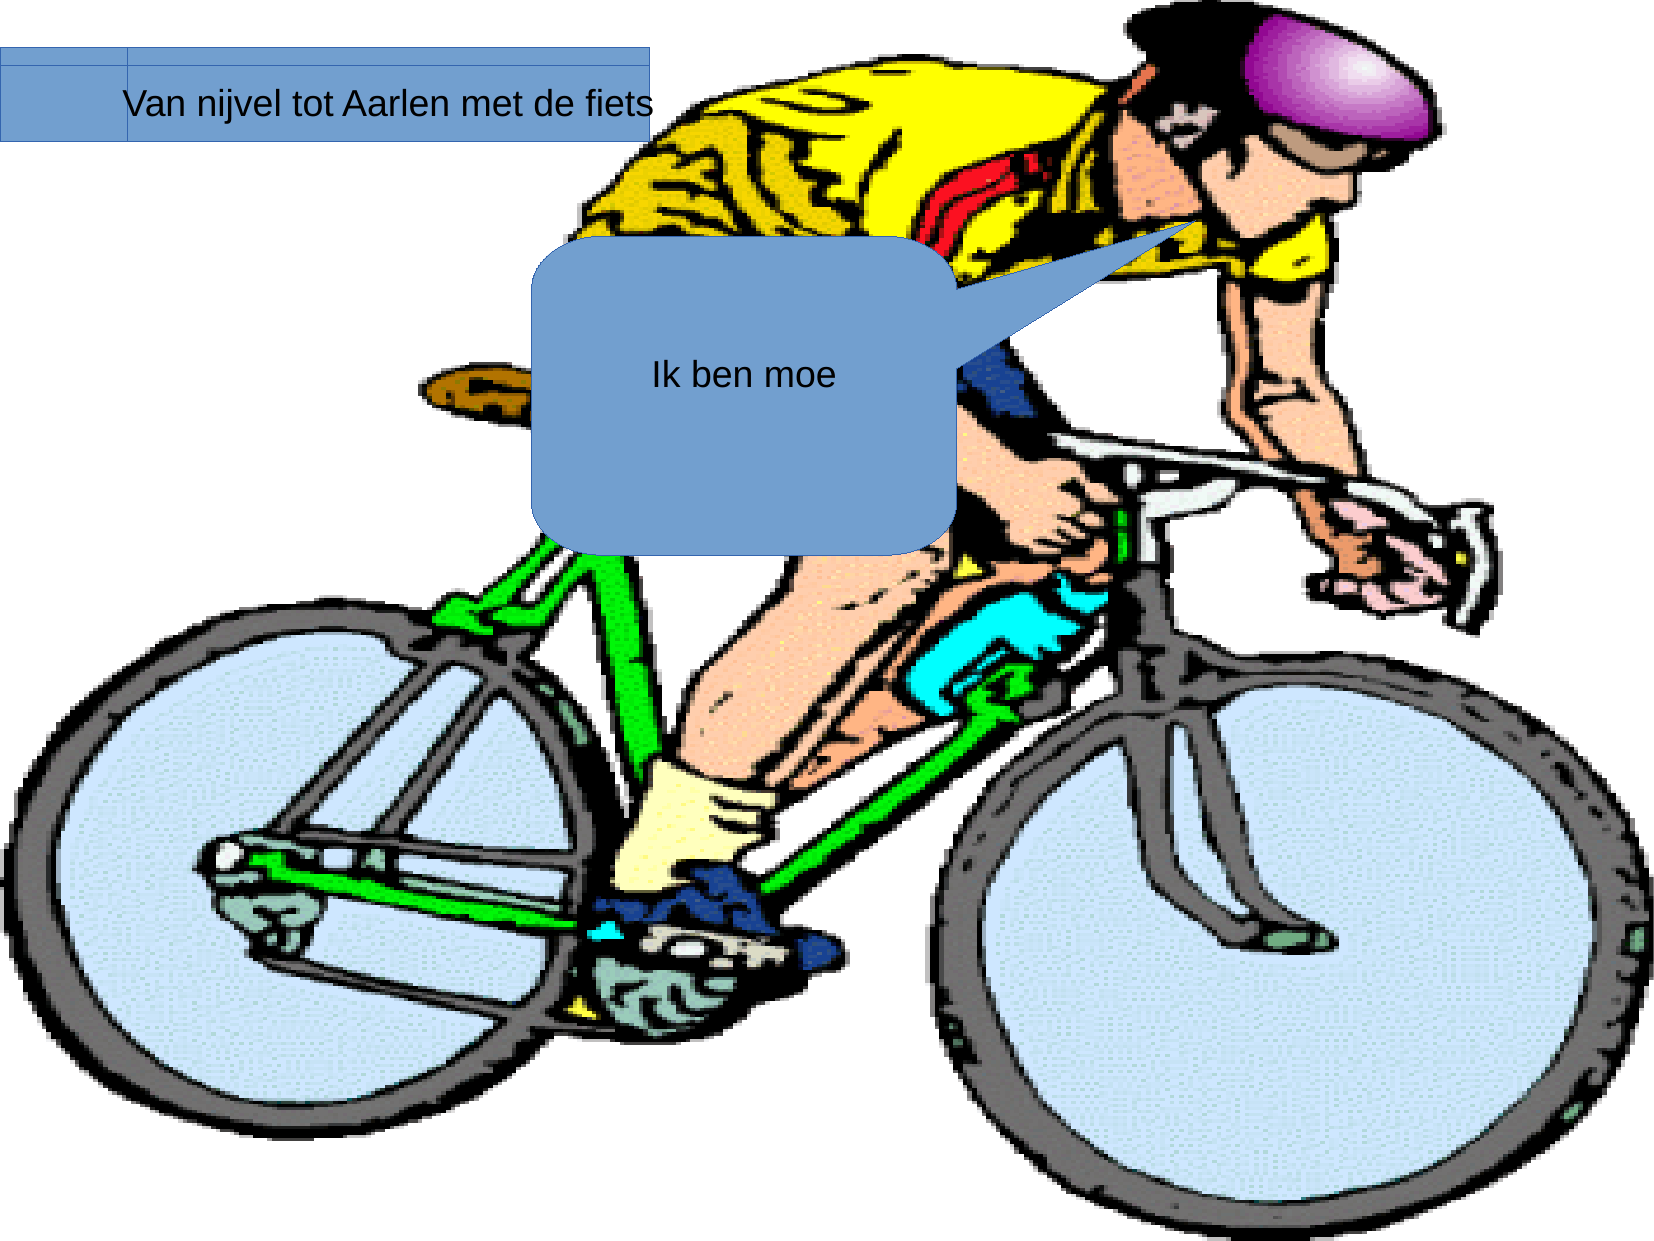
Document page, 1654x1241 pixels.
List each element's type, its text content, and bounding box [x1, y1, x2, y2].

text_box Ik ben moe [531, 220, 1196, 556]
text_box Van nijvel tot Aarlen met de fiets [0, 47, 650, 142]
picture [0, 0, 1654, 1241]
